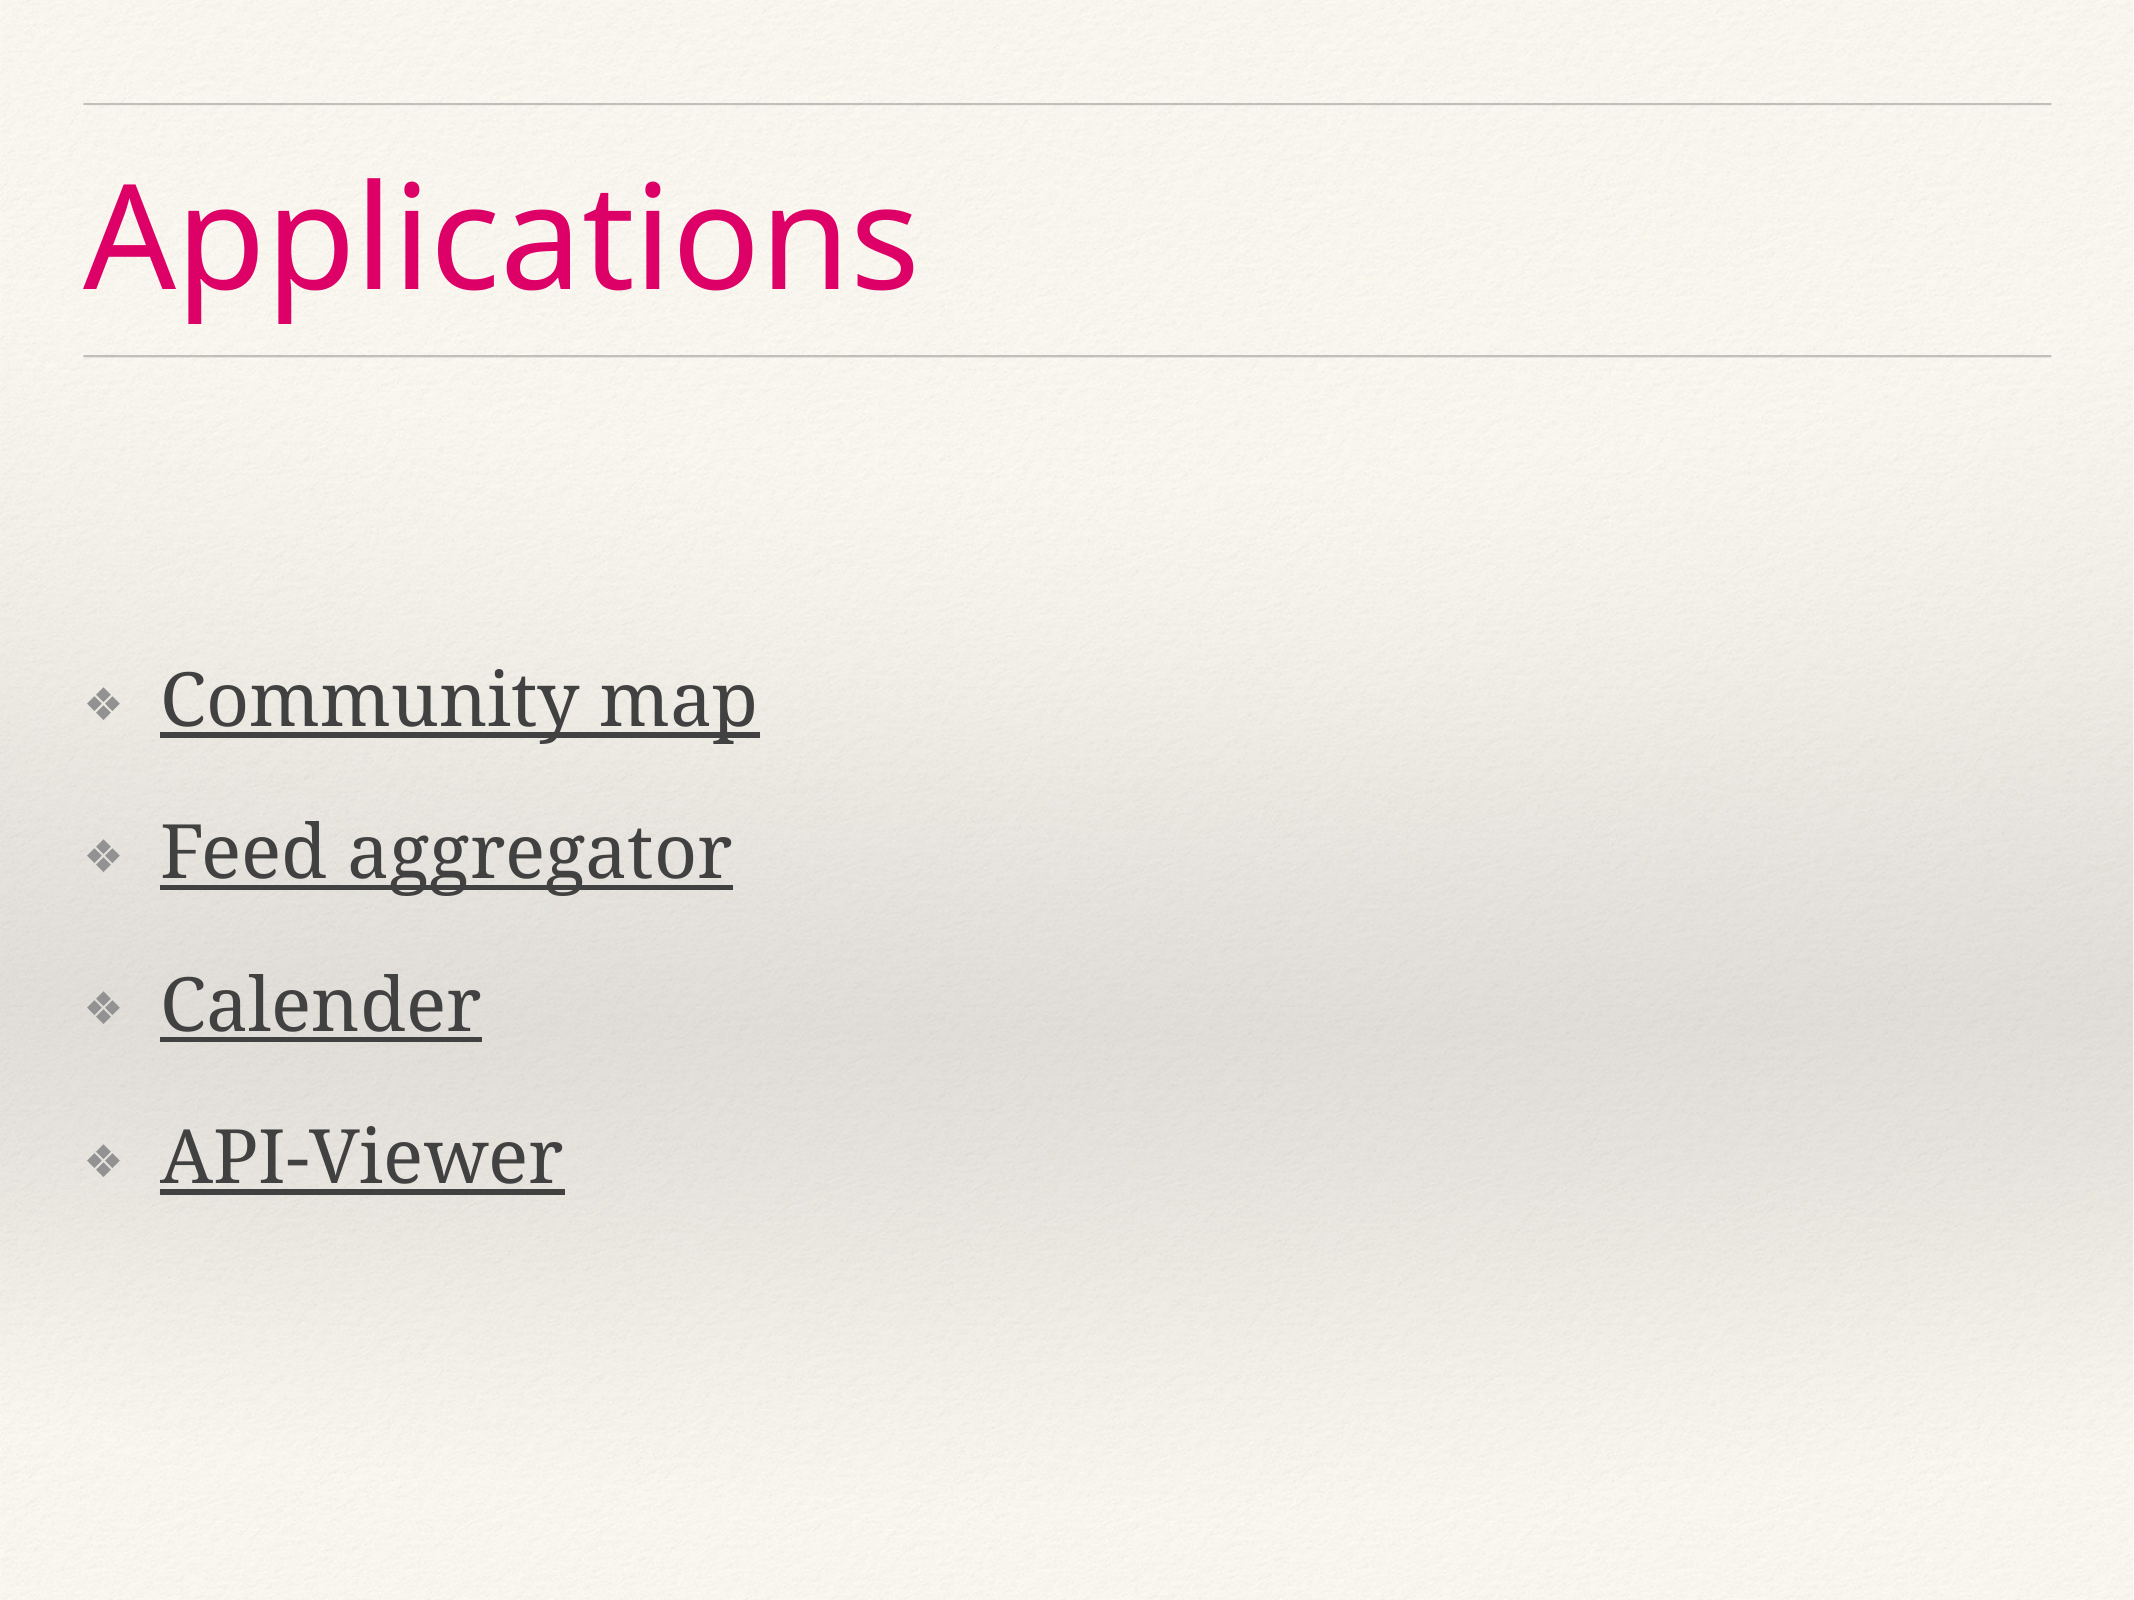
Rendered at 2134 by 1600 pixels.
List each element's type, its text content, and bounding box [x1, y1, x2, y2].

title Applications [83, 131, 2050, 332]
picture [0, 0, 2134, 1600]
list Community map Feed aggregator Calender API-Viewer [83, 431, 2050, 1432]
